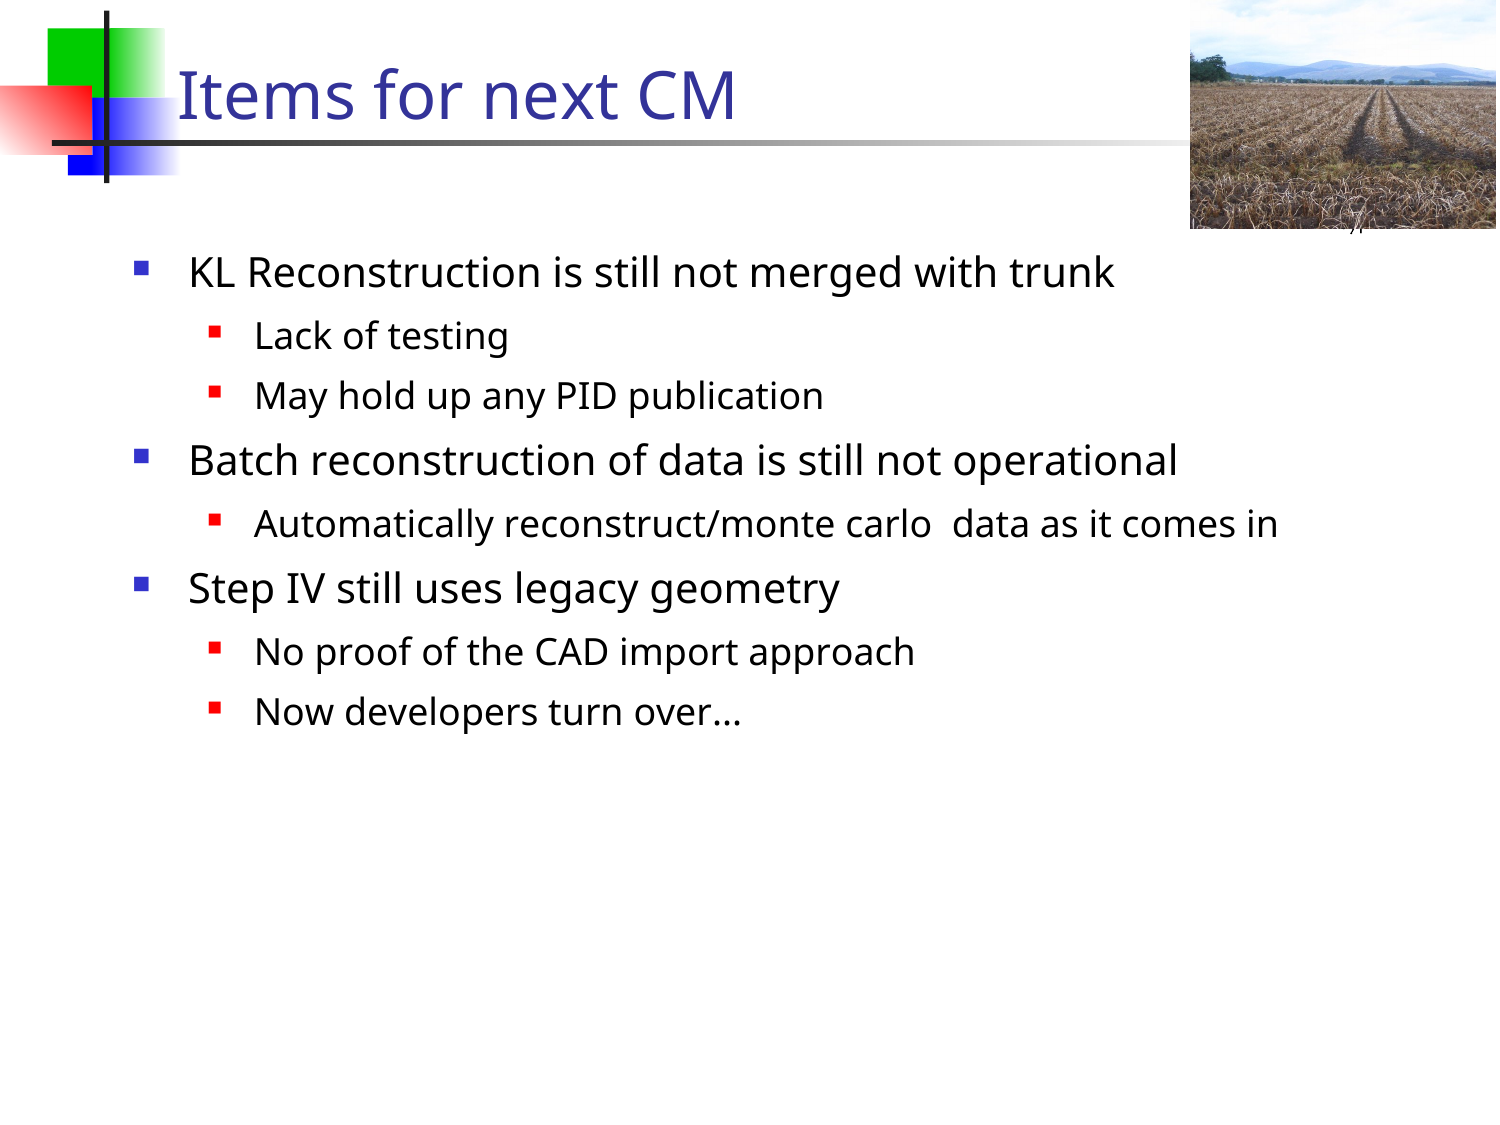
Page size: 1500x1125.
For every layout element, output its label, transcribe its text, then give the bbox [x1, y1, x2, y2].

list KL Reconstruction is still not merged with trunk Lack of testing May hold up any PID publication Batch reconstruction of data is still not operational Automatically reconstruct/monte carlo data as it comes in Step IV still uses legacy geometry No proof of the CAD import approach Now developers turn over... [117, 235, 1393, 682]
picture [1190, 0, 1500, 251]
title Items for next CM [162, 0, 1190, 188]
